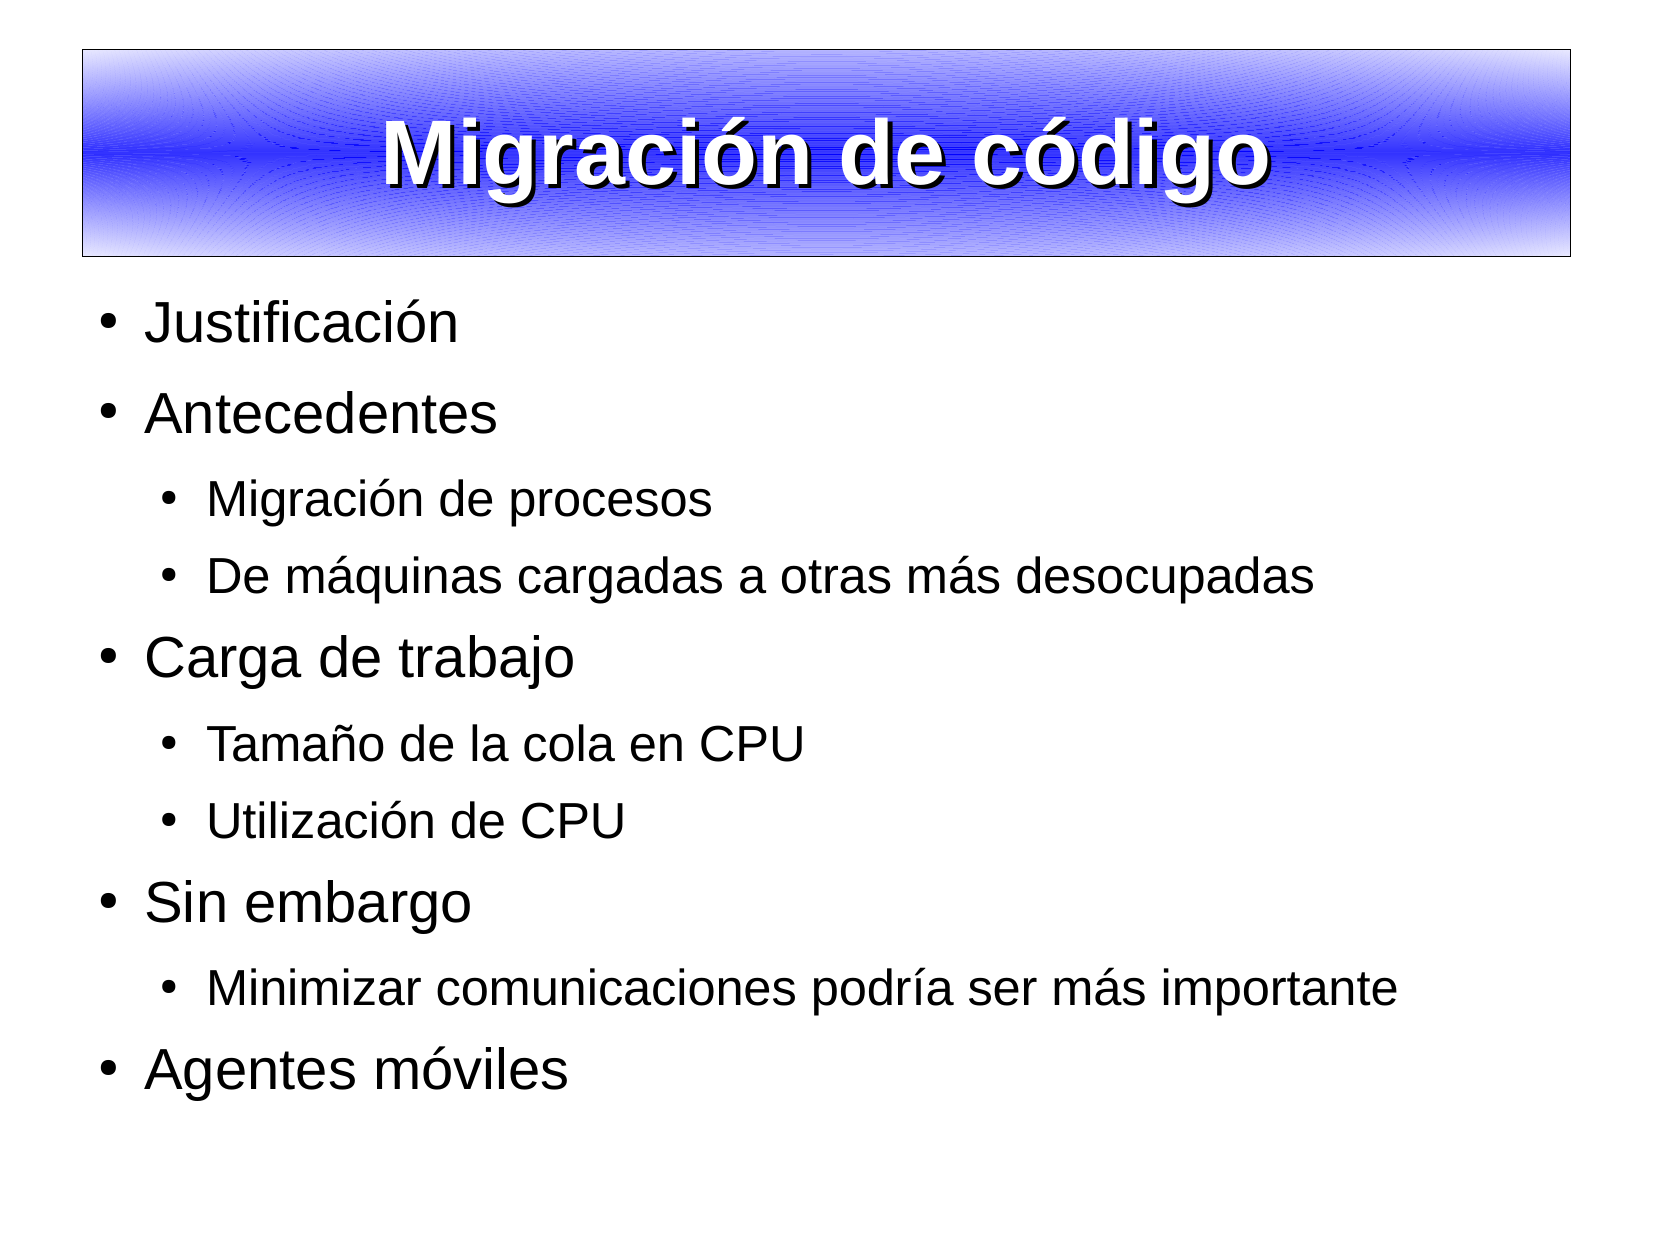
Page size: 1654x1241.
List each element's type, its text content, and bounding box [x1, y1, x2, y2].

title Migración de código [82, 49, 1571, 257]
list Justificación Antecedentes Migración de procesos De máquinas cargadas a otras más desocupadas Carga de trabajo Tamaño de la cola en CPU Utilización de CPU Sin embargo Minimizar comunicaciones podría ser más importante Agentes móviles [82, 290, 1571, 1109]
